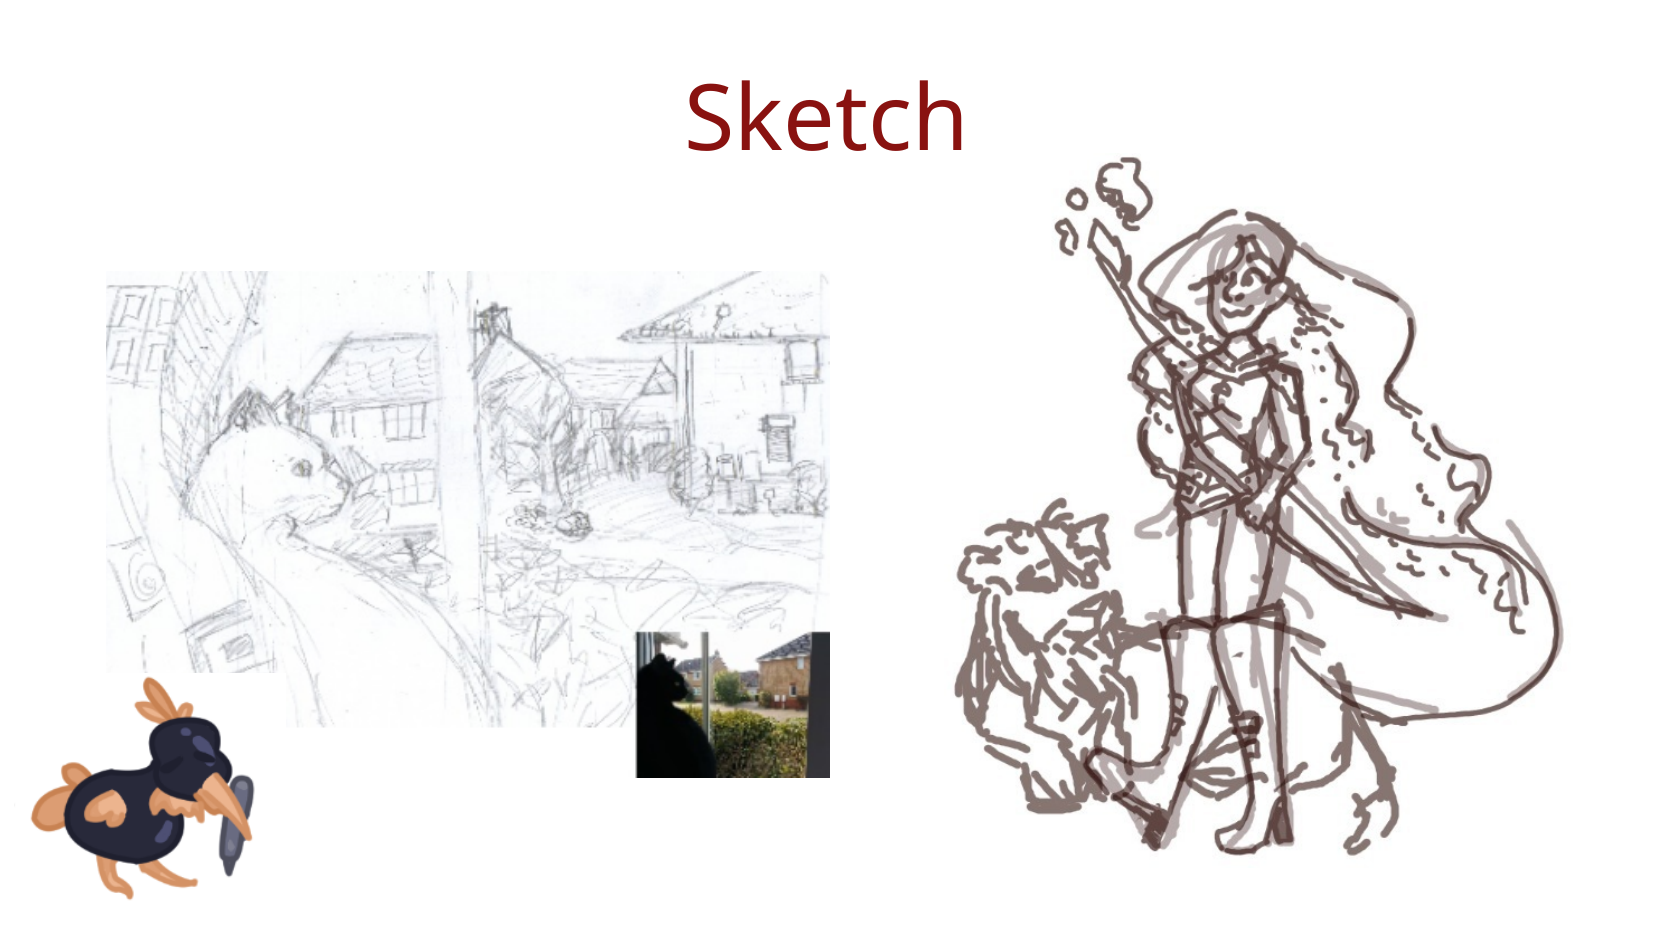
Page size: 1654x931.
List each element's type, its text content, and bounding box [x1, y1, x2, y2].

picture [944, 153, 1584, 868]
picture [14, 271, 830, 922]
title Sketch [82, 37, 1571, 193]
